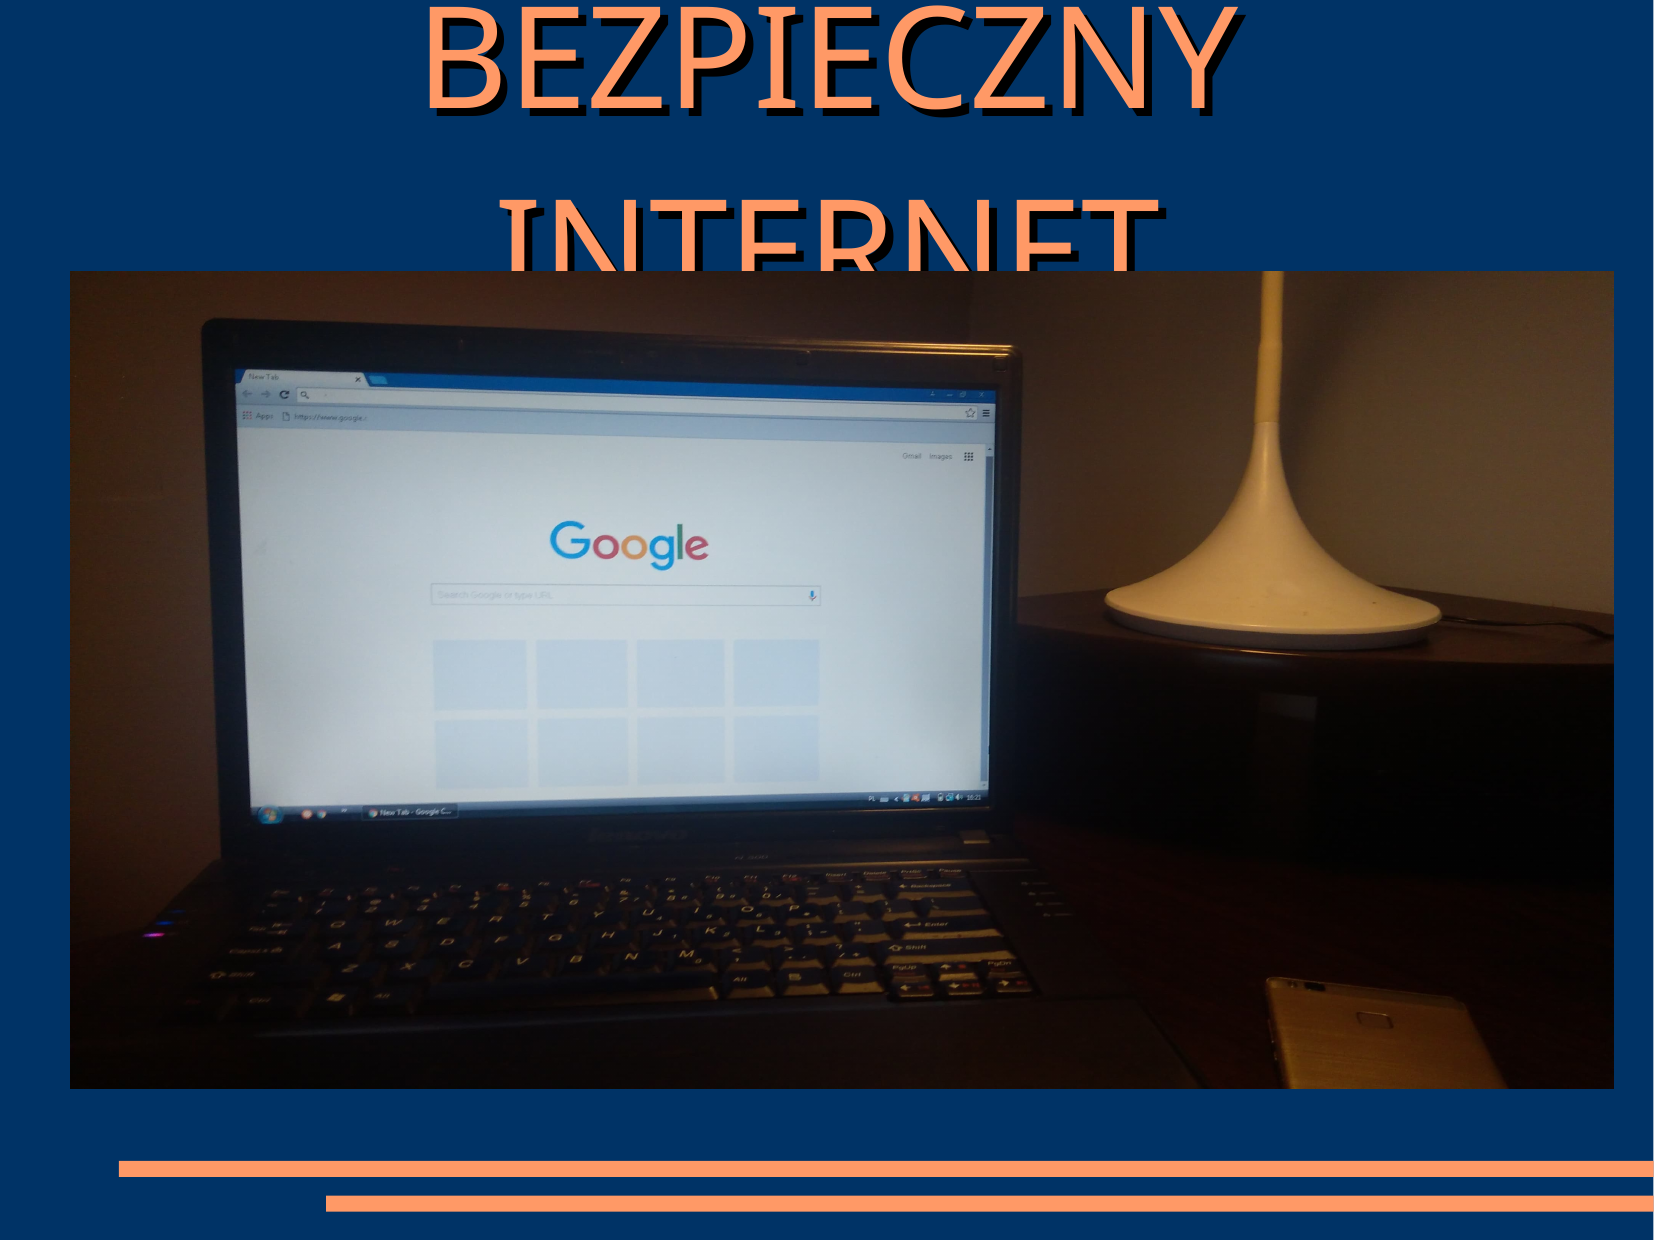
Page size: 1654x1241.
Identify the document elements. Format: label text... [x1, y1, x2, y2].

picture [70, 271, 1614, 1089]
title BEZPIECZNY INTERNET [121, 46, 1534, 254]
